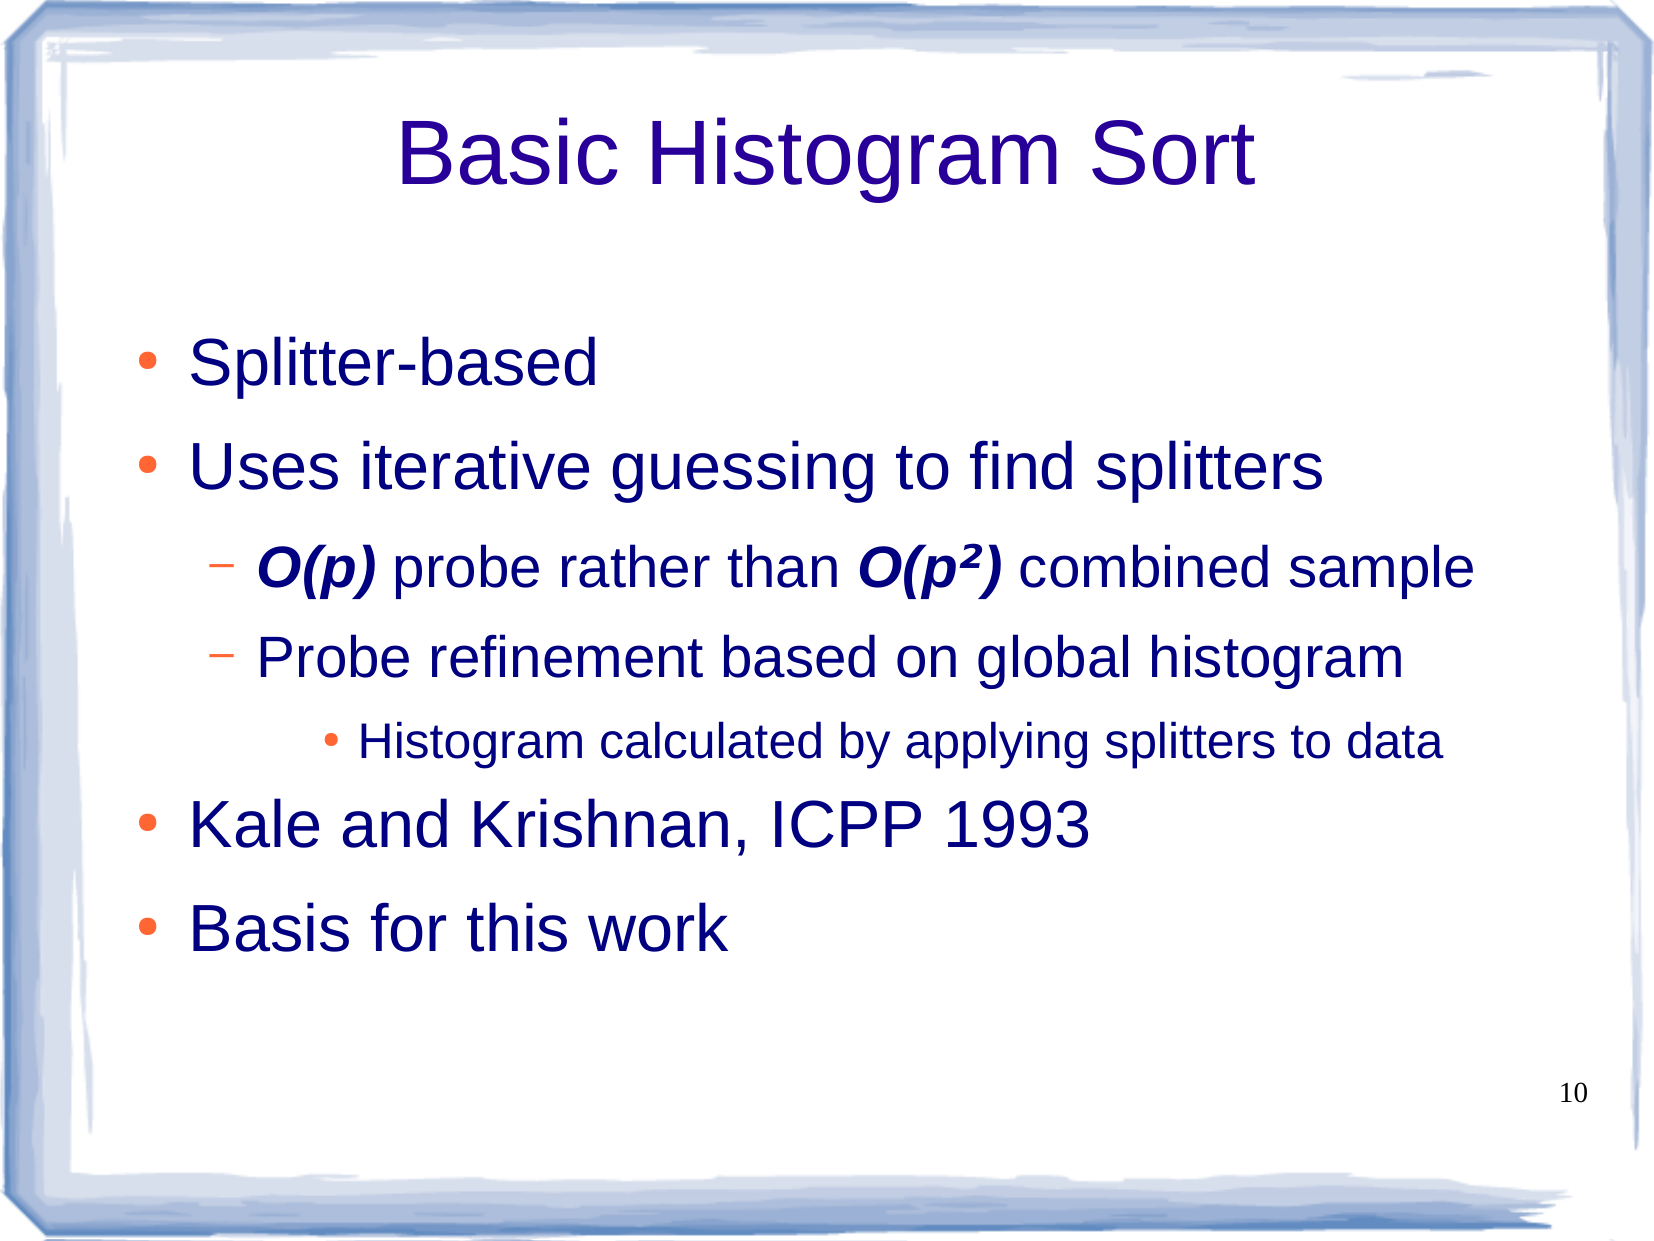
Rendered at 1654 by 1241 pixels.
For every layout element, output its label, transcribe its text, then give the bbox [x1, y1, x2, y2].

list Splitter-based Uses iterative guessing to find splitters O(p) probe rather than O(p²) combined sample Probe refinement based on global histogram Histogram calculated by applying splitters to data Kale and Krishnan, ICPP 1993 Basis for this work [118, 324, 1571, 1129]
picture [0, 0, 1654, 1241]
title Basic Histogram Sort [82, 49, 1571, 257]
